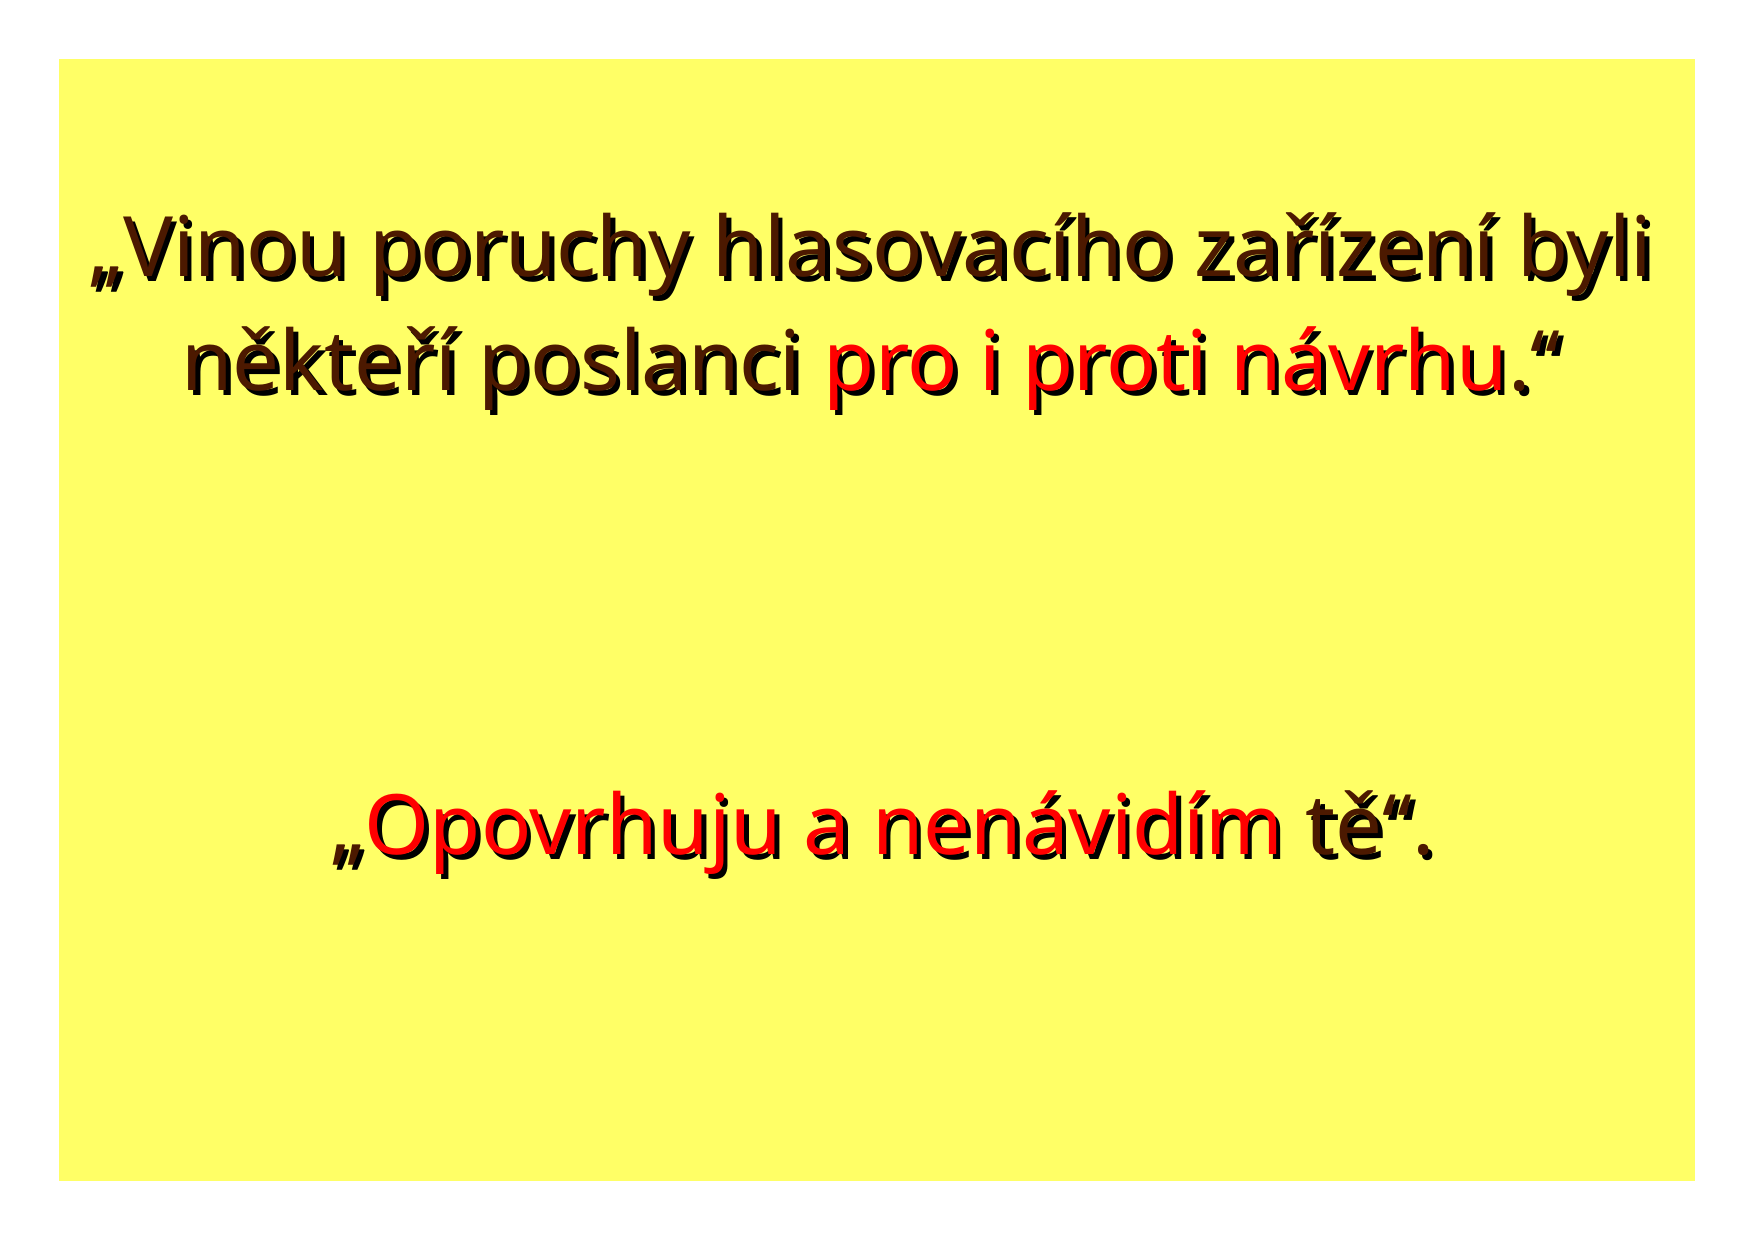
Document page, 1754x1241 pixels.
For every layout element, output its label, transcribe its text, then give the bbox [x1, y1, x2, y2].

title „Vinou poruchy hlasovacího zařízení byli někteří poslanci pro i proti návrhu.“ [88, 204, 1654, 399]
subtitle „Opovrhuju a nenávidím tě“. [140, 590, 1625, 1055]
